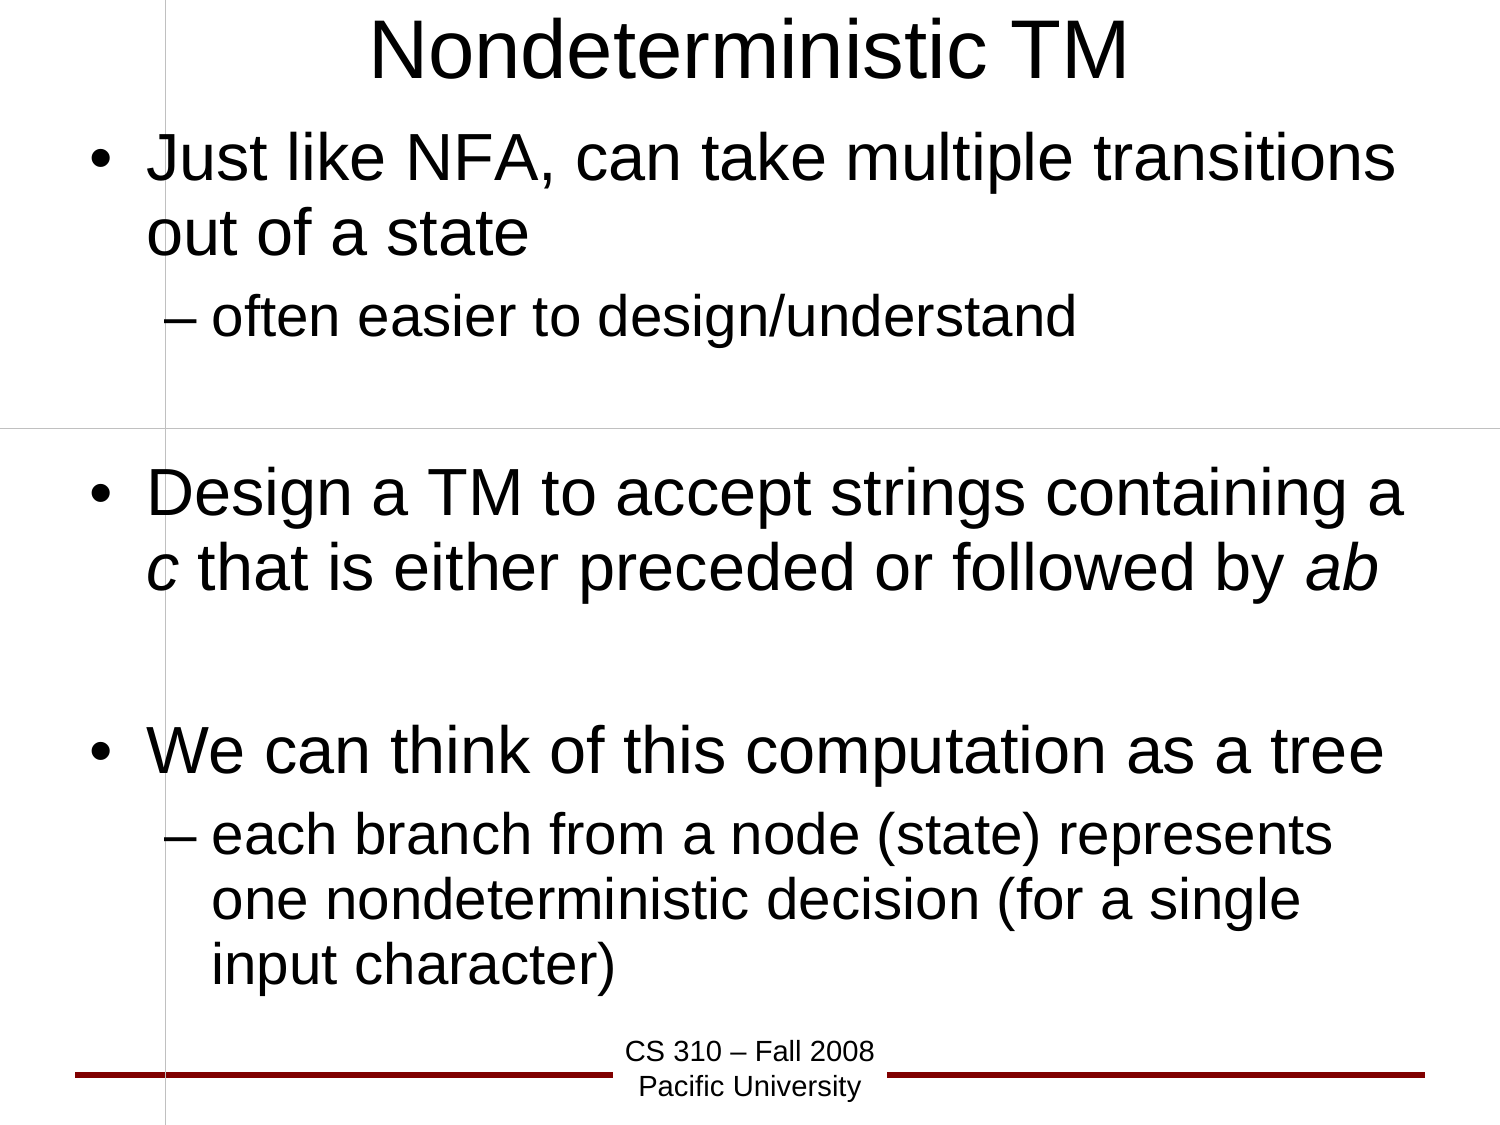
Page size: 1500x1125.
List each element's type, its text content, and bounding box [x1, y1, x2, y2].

title Nondeterministic TM [112, 0, 1388, 105]
list Just like NFA, can take multiple transitions out of a state often easier to design/understand Design a TM to accept strings containing a c that is either preceded or followed by ab We can think of this computation as a tree each branch from a node (state) represents one nondeterministic decision (for a single input character) [75, 112, 1426, 1051]
